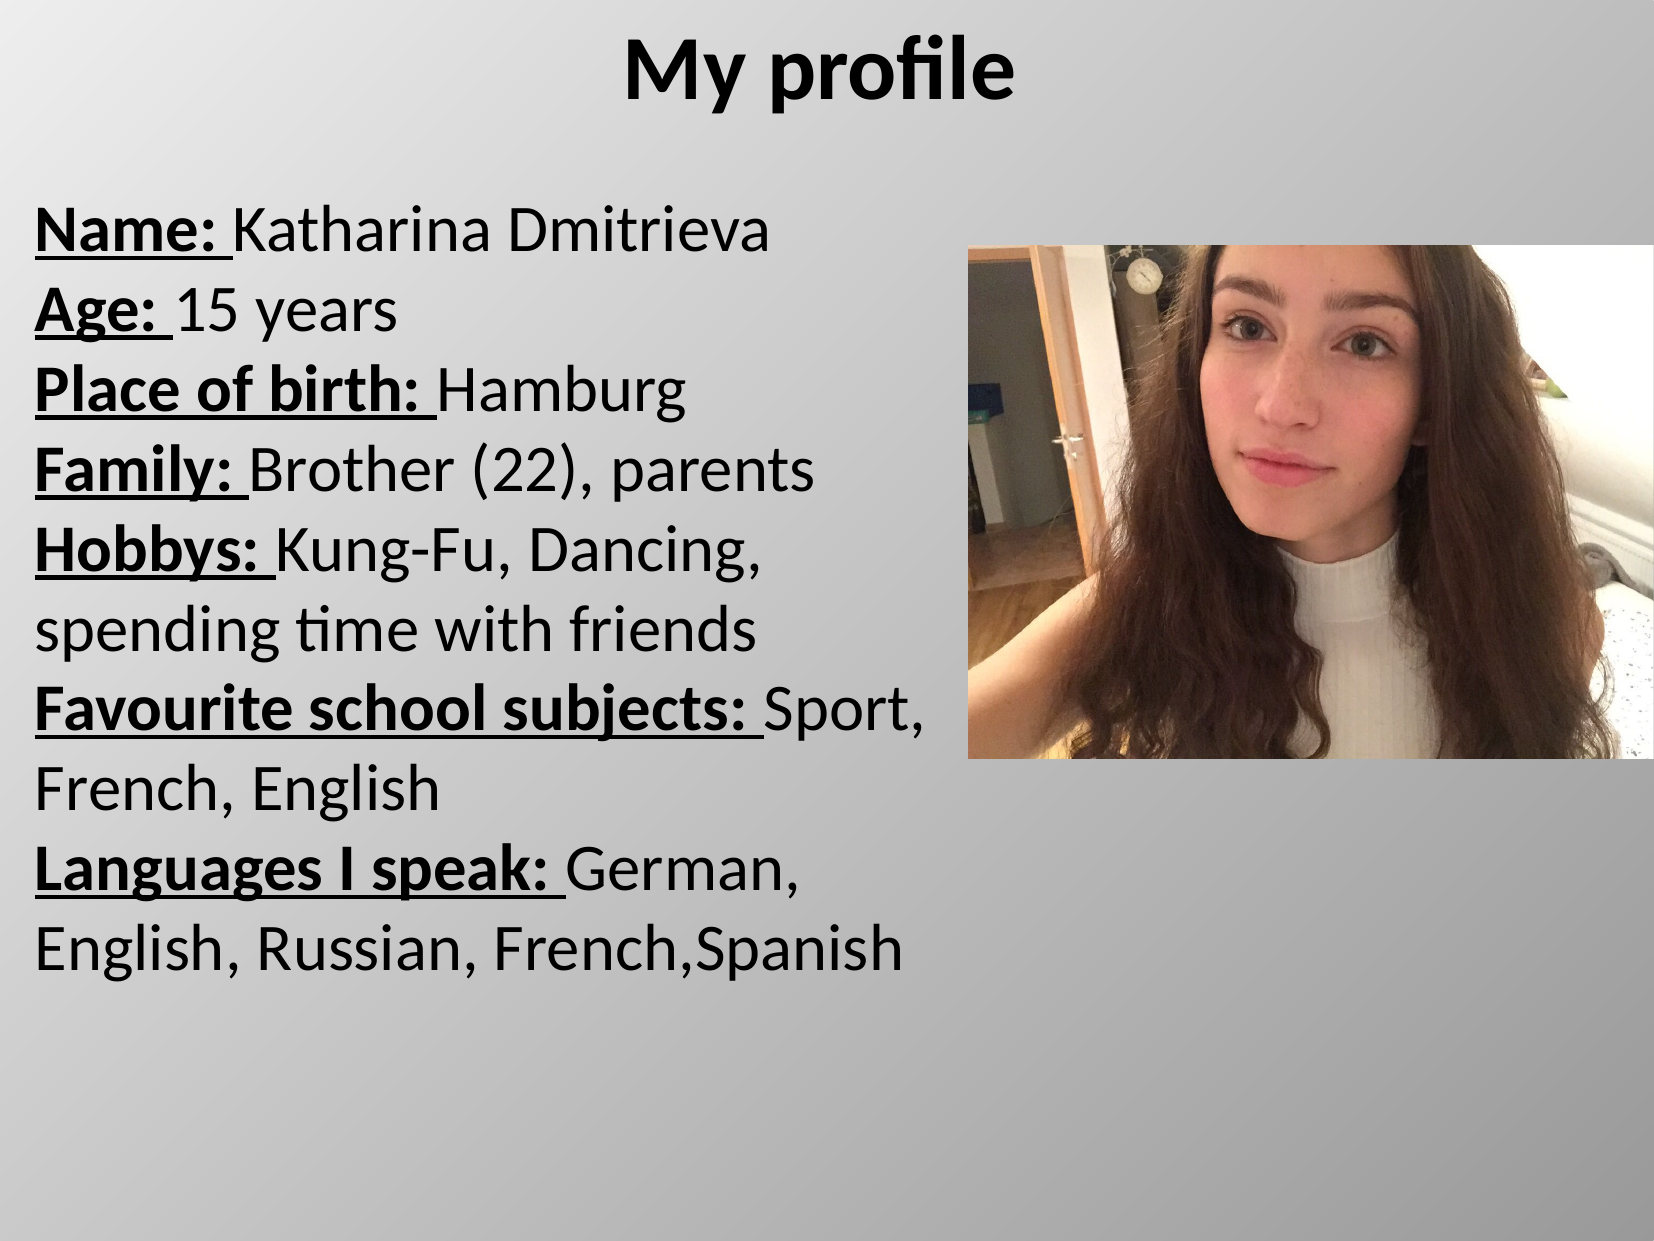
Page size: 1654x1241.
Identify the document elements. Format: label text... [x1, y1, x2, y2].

picture [968, 245, 1654, 759]
title My profile [117, 0, 1523, 118]
subtitle Name: Katharina Dmitrieva Age: 15 years Place of birth: Hamburg Family: Brother (22), parents Hobbys: Kung-Fu, Dancing, spending time with friends Favourite school subjects: Sport, French, English Languages I speak: German, English, Russian, French,Spanish [19, 177, 969, 1172]
